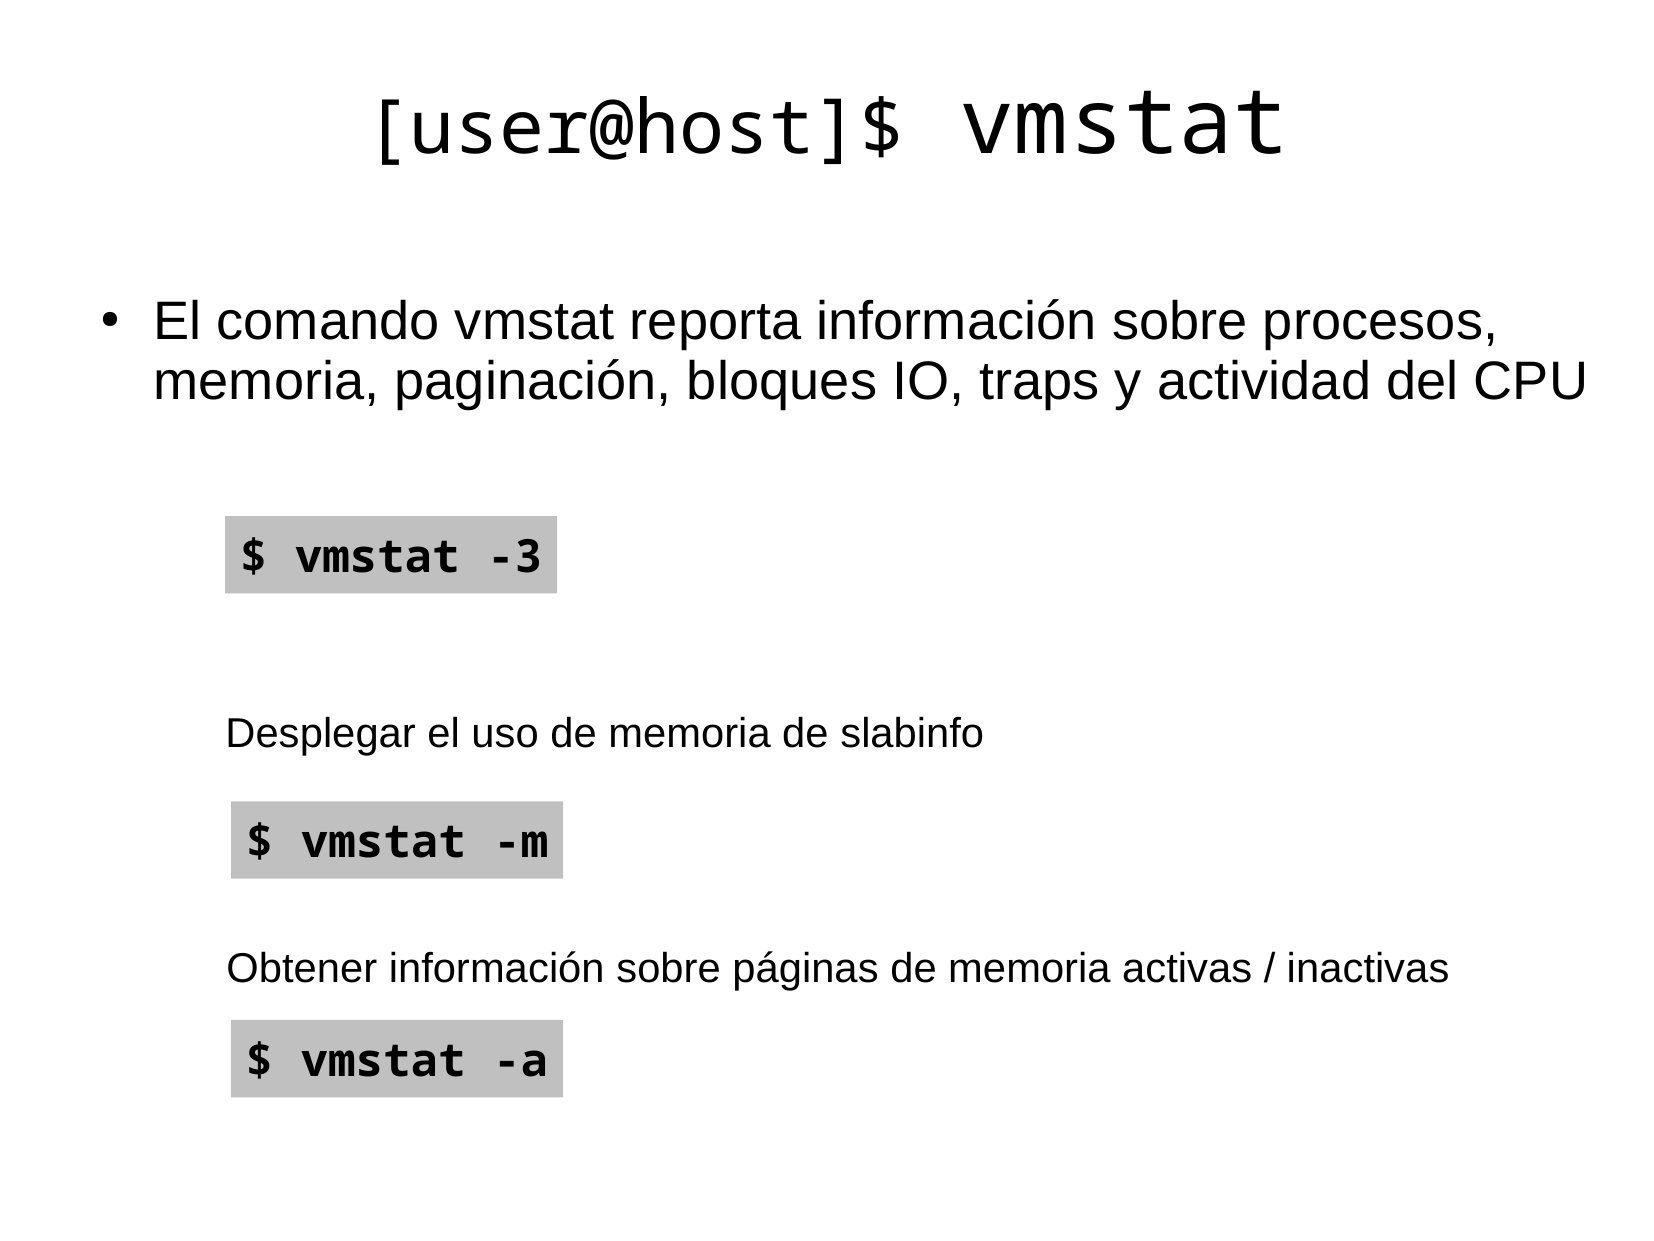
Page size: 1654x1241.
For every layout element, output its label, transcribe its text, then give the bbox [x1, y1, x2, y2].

text_box $ vmstat -m [231, 801, 563, 869]
text_box Obtener información sobre páginas de memoria activas / inactivas [211, 937, 1465, 999]
text_box Desplegar el uso de memoria de slabinfo [210, 702, 1000, 764]
text_box $ vmstat -a [230, 1019, 563, 1088]
title [user@host]$ vmstat [82, 49, 1571, 188]
text_box $ vmstat -3 [225, 516, 557, 584]
list El comando vmstat reporta información sobre procesos, memoria, paginación, bloques IO, traps y actividad del CPU [82, 290, 1613, 488]
